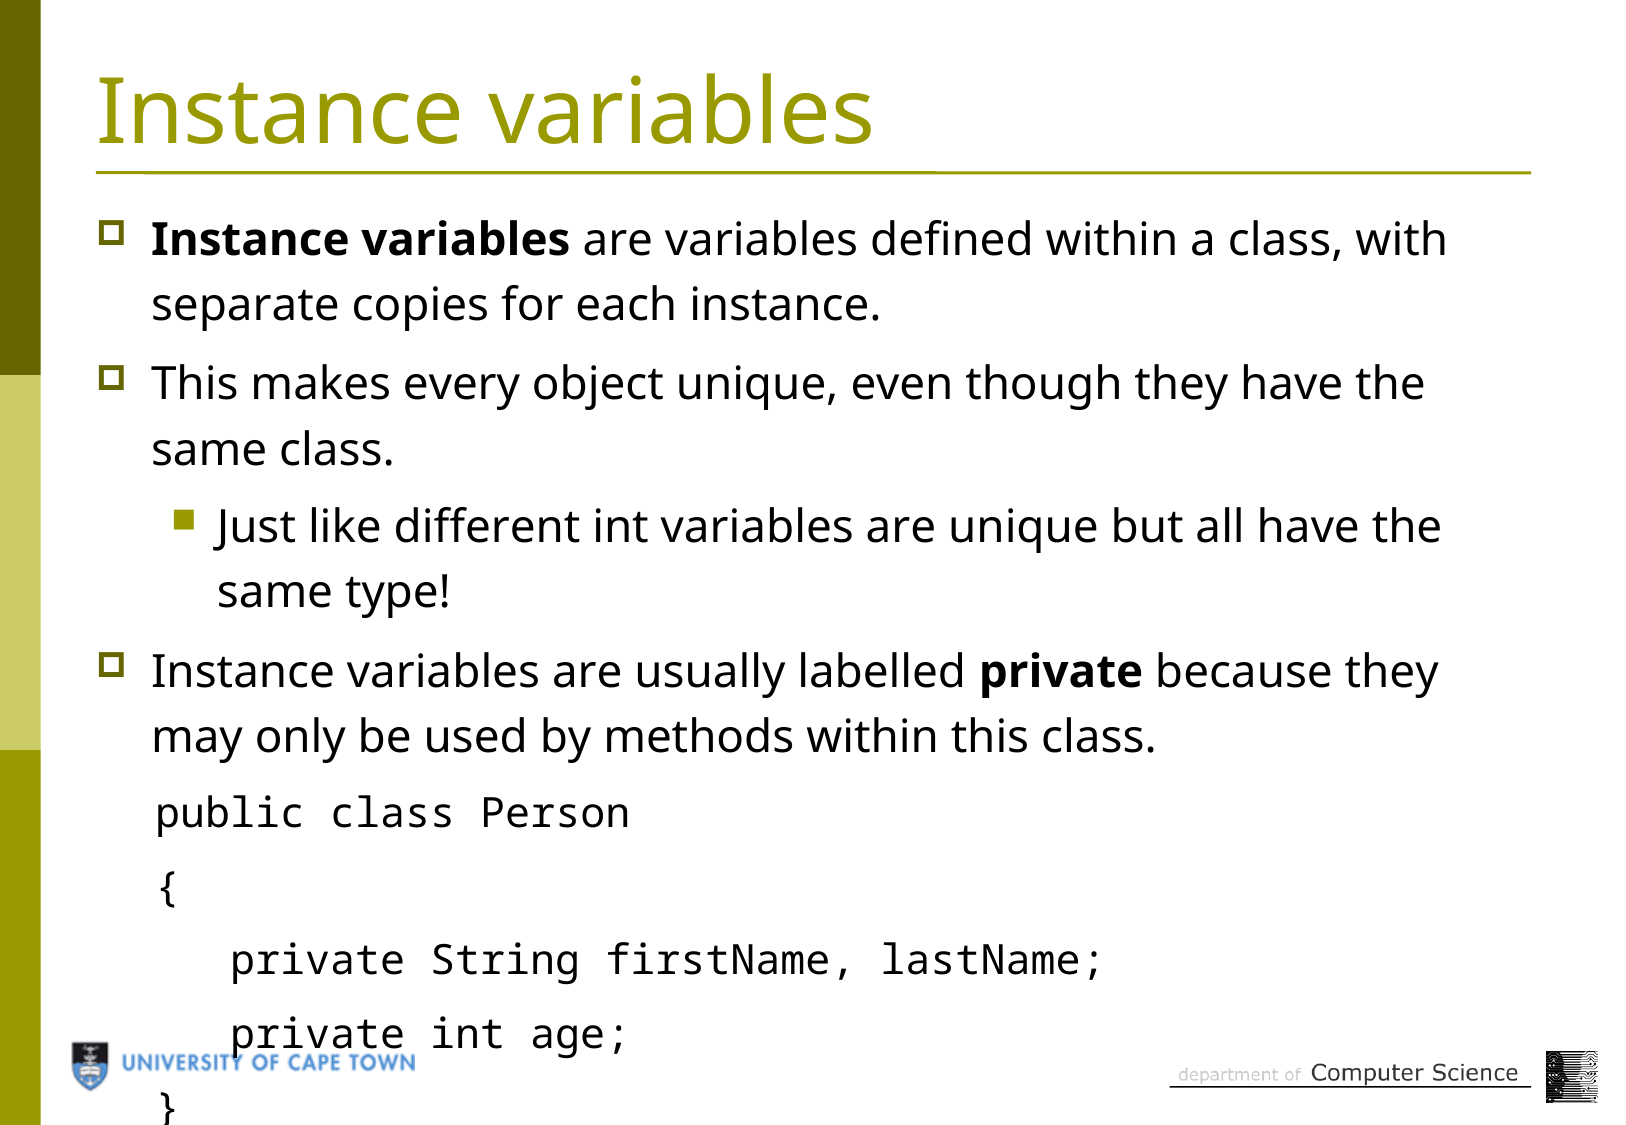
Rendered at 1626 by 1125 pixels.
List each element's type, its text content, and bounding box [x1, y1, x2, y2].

picture [1546, 1051, 1598, 1103]
picture [1169, 1043, 1532, 1091]
picture [61, 1024, 415, 1103]
title Instance variables [81, 14, 1543, 172]
list Instance variables are variables defined within a class, with separate copies for each instance. This makes every object unique, even though they have the same class. Just like different int variables are unique but all have the same type! Instance variables are usually labelled private because they may only be used by methods within this class. public class Person { private String firstName, lastName; private int age; } [81, 196, 1543, 1042]
